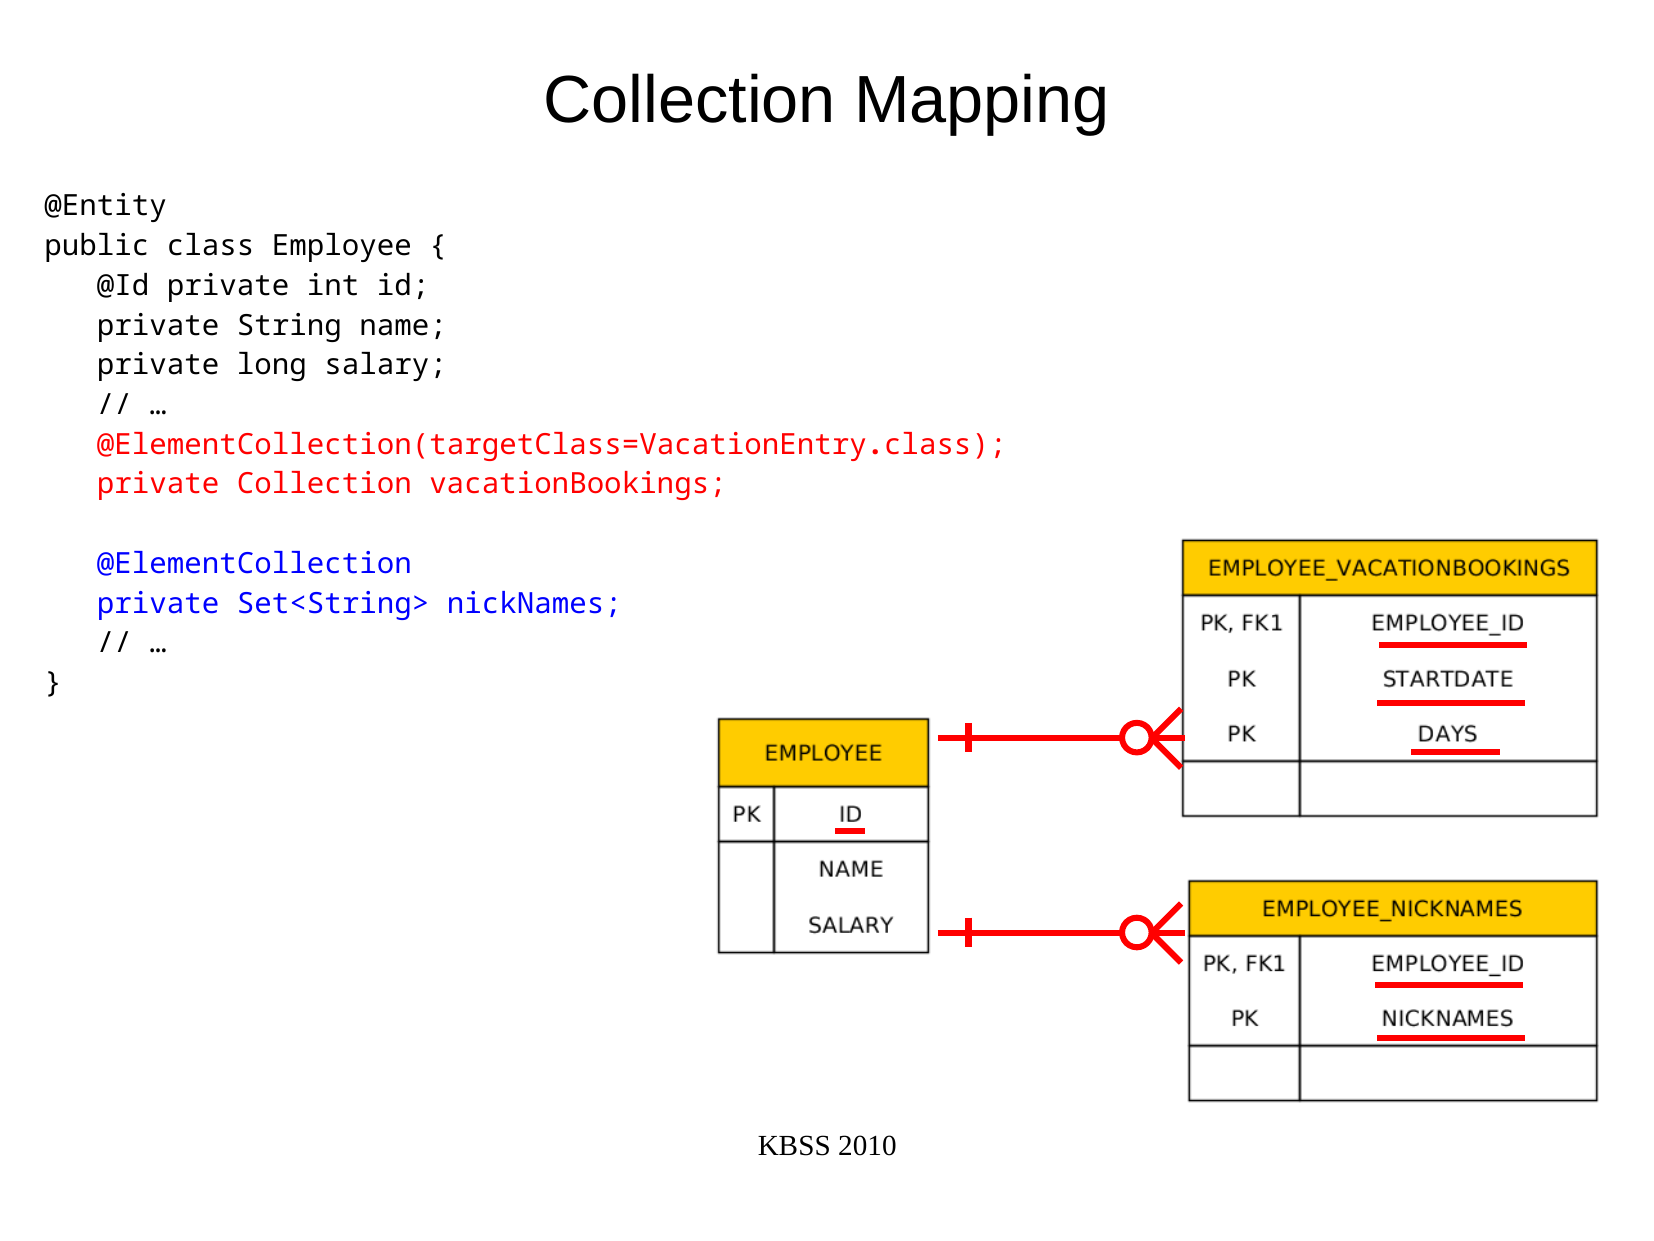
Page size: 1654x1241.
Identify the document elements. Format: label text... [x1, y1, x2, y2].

text_box [1122, 722, 1152, 753]
title Collection Mapping [82, 3, 1571, 196]
text_box @Entity public class Employee { @Id private int id; private String name; private long salary; // … @ElementCollection(targetClass=VacationEntry.class); private Collection vacationBookings; @ElementCollection private Set<String> nickNames; // … } [29, 177, 1022, 636]
picture [708, 531, 1604, 1109]
text_box [1122, 917, 1152, 948]
